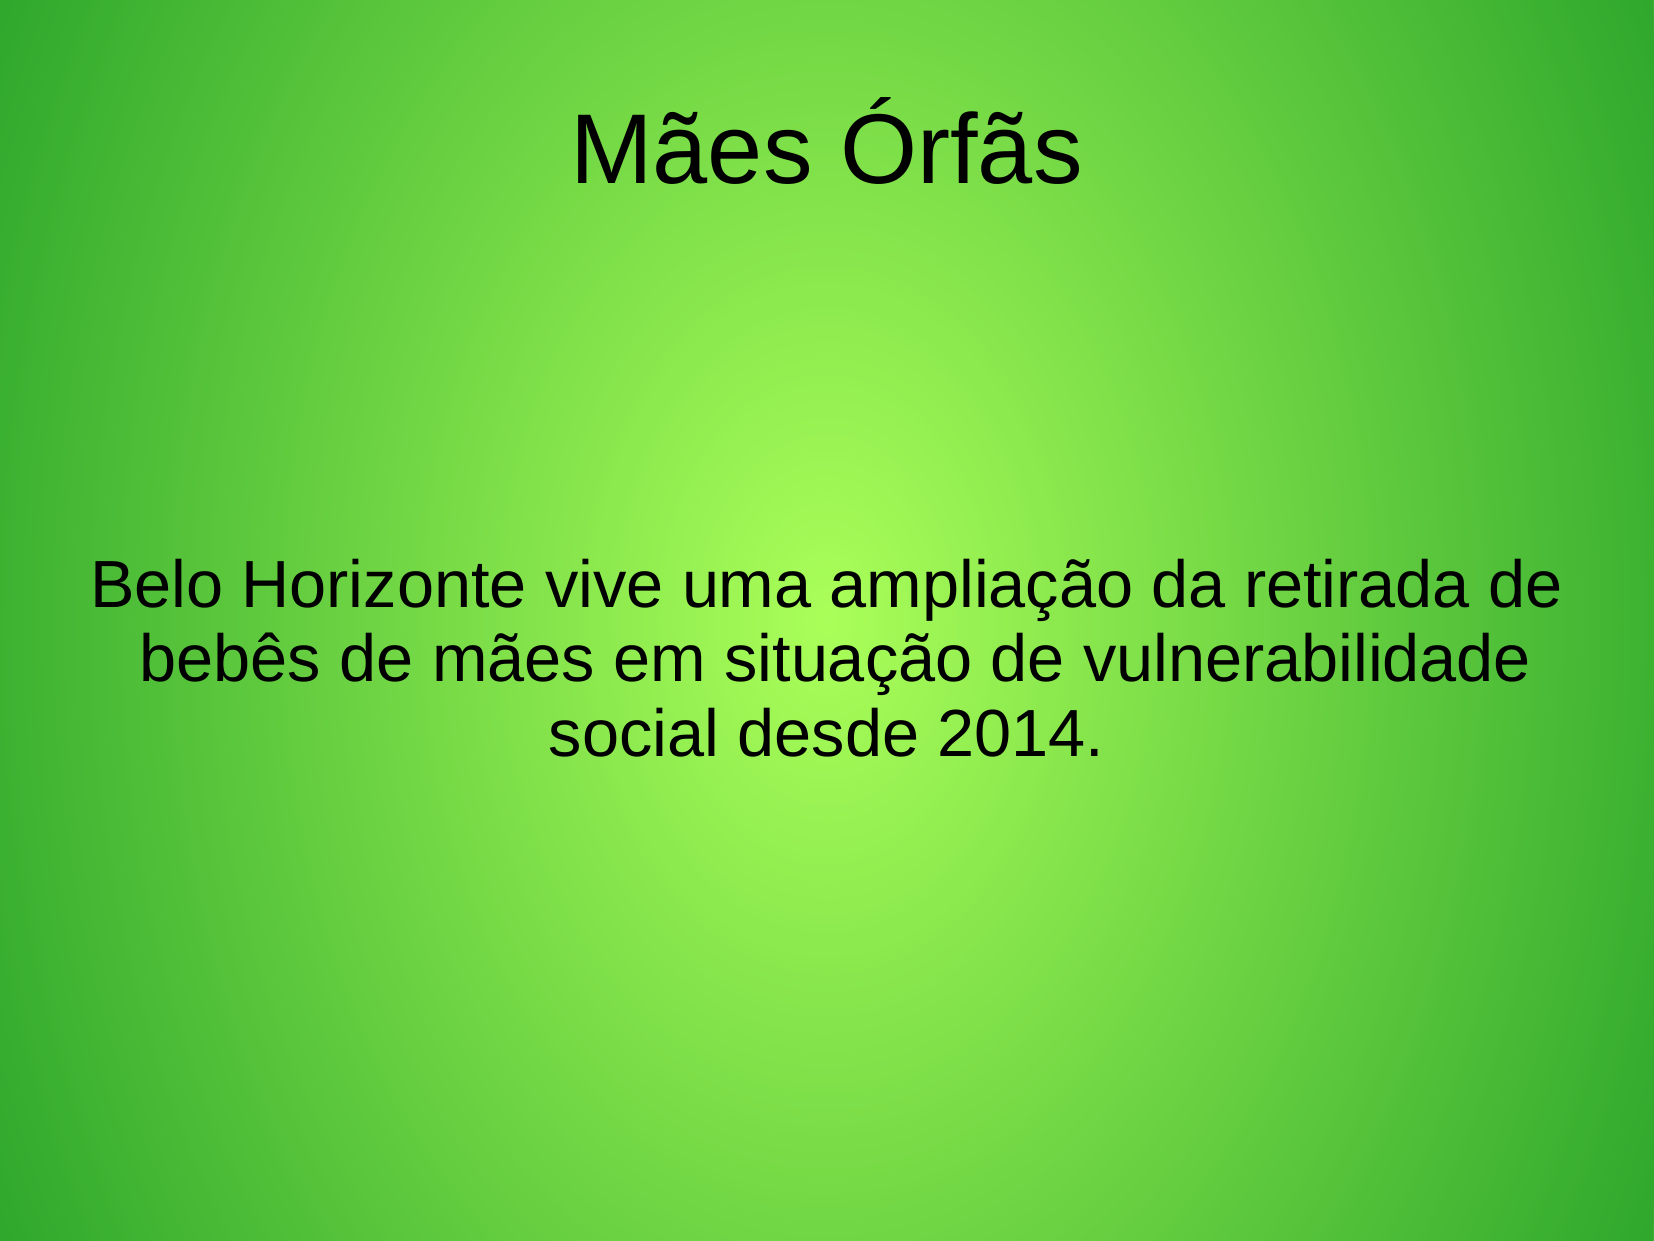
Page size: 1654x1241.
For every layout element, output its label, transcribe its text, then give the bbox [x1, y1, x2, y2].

subtitle Belo Horizonte vive uma ampliação da retirada de bebês de mães em situação de vulnerabilidade social desde 2014. [82, 299, 1571, 1019]
title Mães Órfãs [82, 47, 1571, 252]
